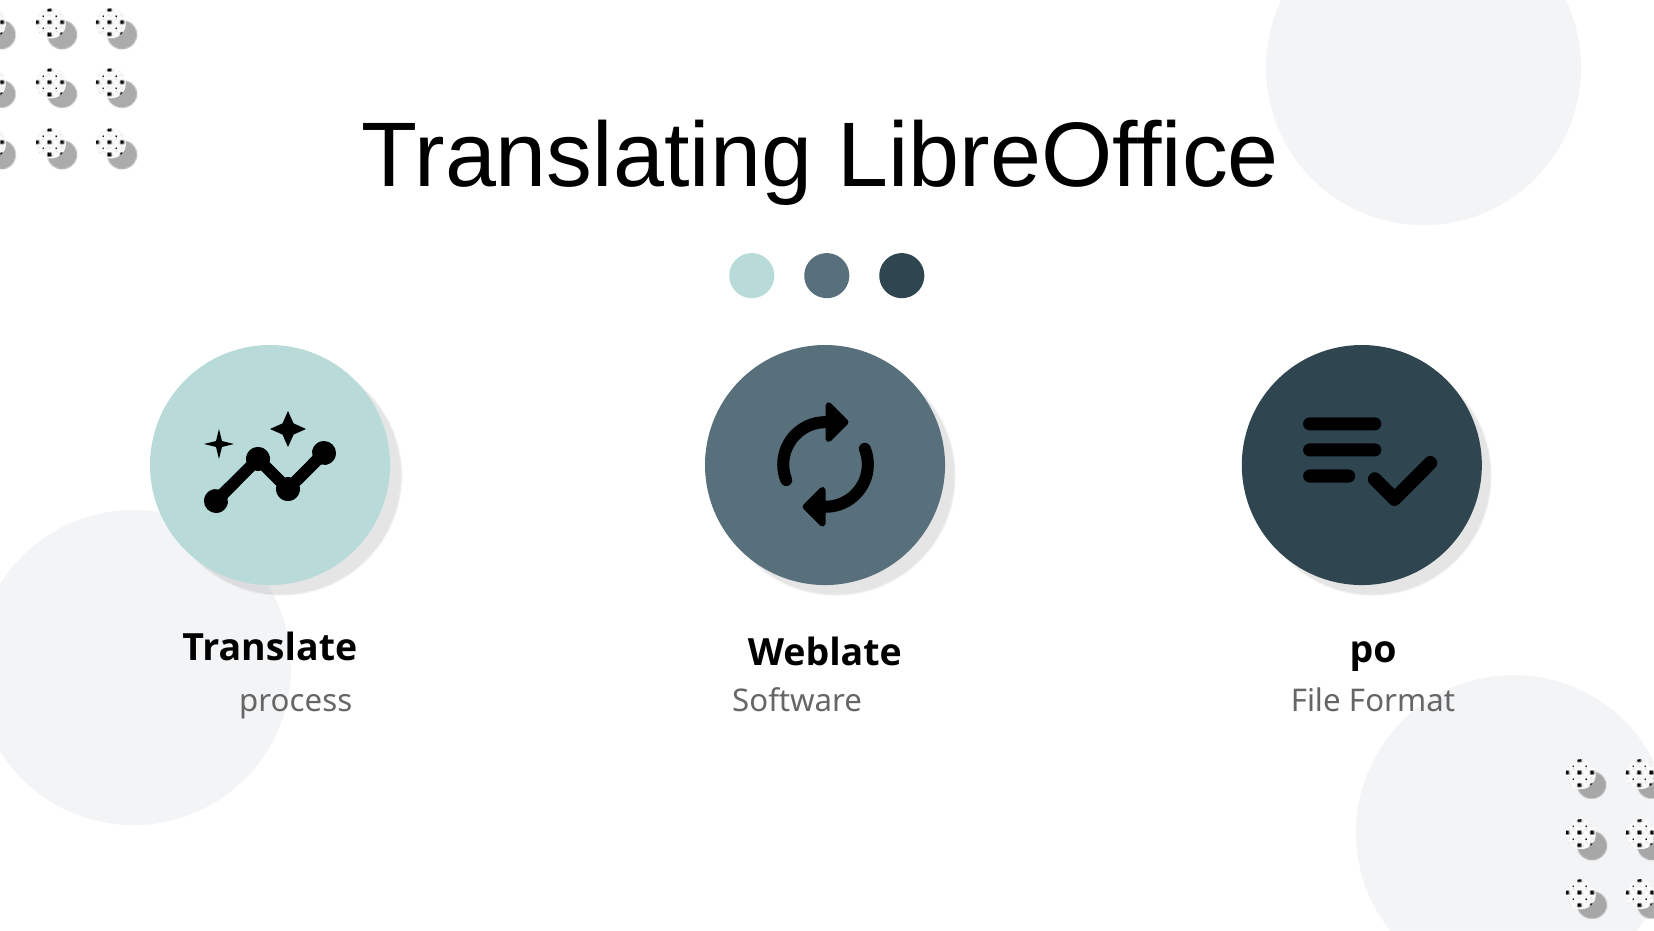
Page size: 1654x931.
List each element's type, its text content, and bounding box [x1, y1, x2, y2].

text_box Translate [165, 612, 376, 670]
picture [35, 68, 66, 99]
picture [0, 11, 6, 36]
picture [1286, 375, 1450, 538]
text_box Software [472, 670, 1122, 931]
picture [750, 388, 902, 541]
title Translating LibreOffice [76, 76, 1565, 233]
text_box File Format [1122, 670, 1625, 931]
picture [95, 8, 126, 39]
text_box [1241, 345, 1482, 586]
picture [35, 128, 67, 159]
picture [195, 390, 346, 541]
picture [97, 68, 124, 76]
picture [1625, 759, 1654, 790]
text_box [705, 345, 946, 586]
text_box [729, 253, 775, 299]
picture [1625, 819, 1654, 850]
picture [35, 8, 66, 39]
text_box [150, 345, 391, 586]
picture [1625, 879, 1654, 910]
text_box Weblate [720, 618, 931, 670]
picture [0, 71, 6, 96]
text_box po [1210, 615, 1536, 670]
text_box [879, 253, 925, 299]
picture [0, 131, 7, 156]
text_box [804, 253, 850, 299]
text_box process [60, 670, 472, 931]
